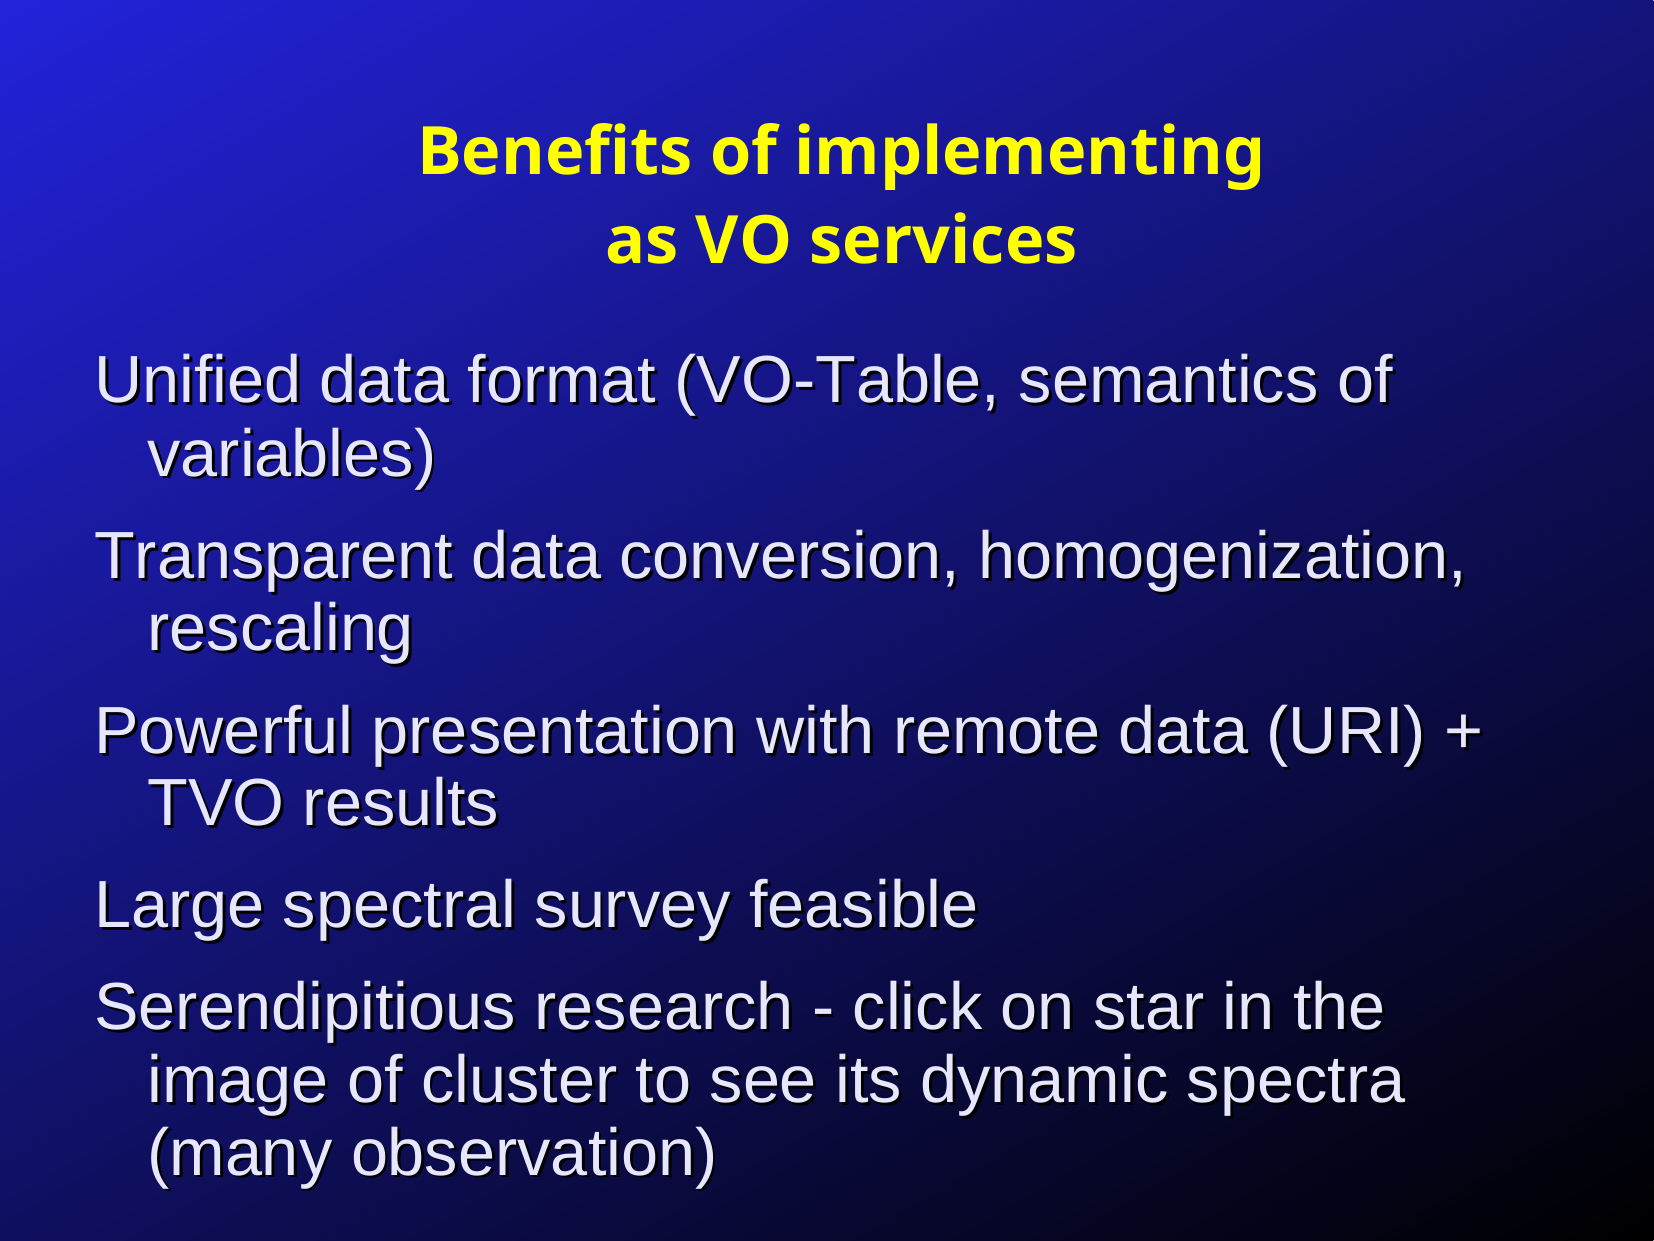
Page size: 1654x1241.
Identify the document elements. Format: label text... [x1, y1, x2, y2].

title Benefits of implementing as VO services [106, 88, 1595, 296]
list Unified data format (VO-Table, semantics of variables) Transparent data conversion, homogenization, rescaling Powerful presentation with remote data (URI) + TVO results Large spectral survey feasible Serendipitious research - click on star in the image of cluster to see its dynamic spectra (many observation) [76, 344, 1566, 1241]
